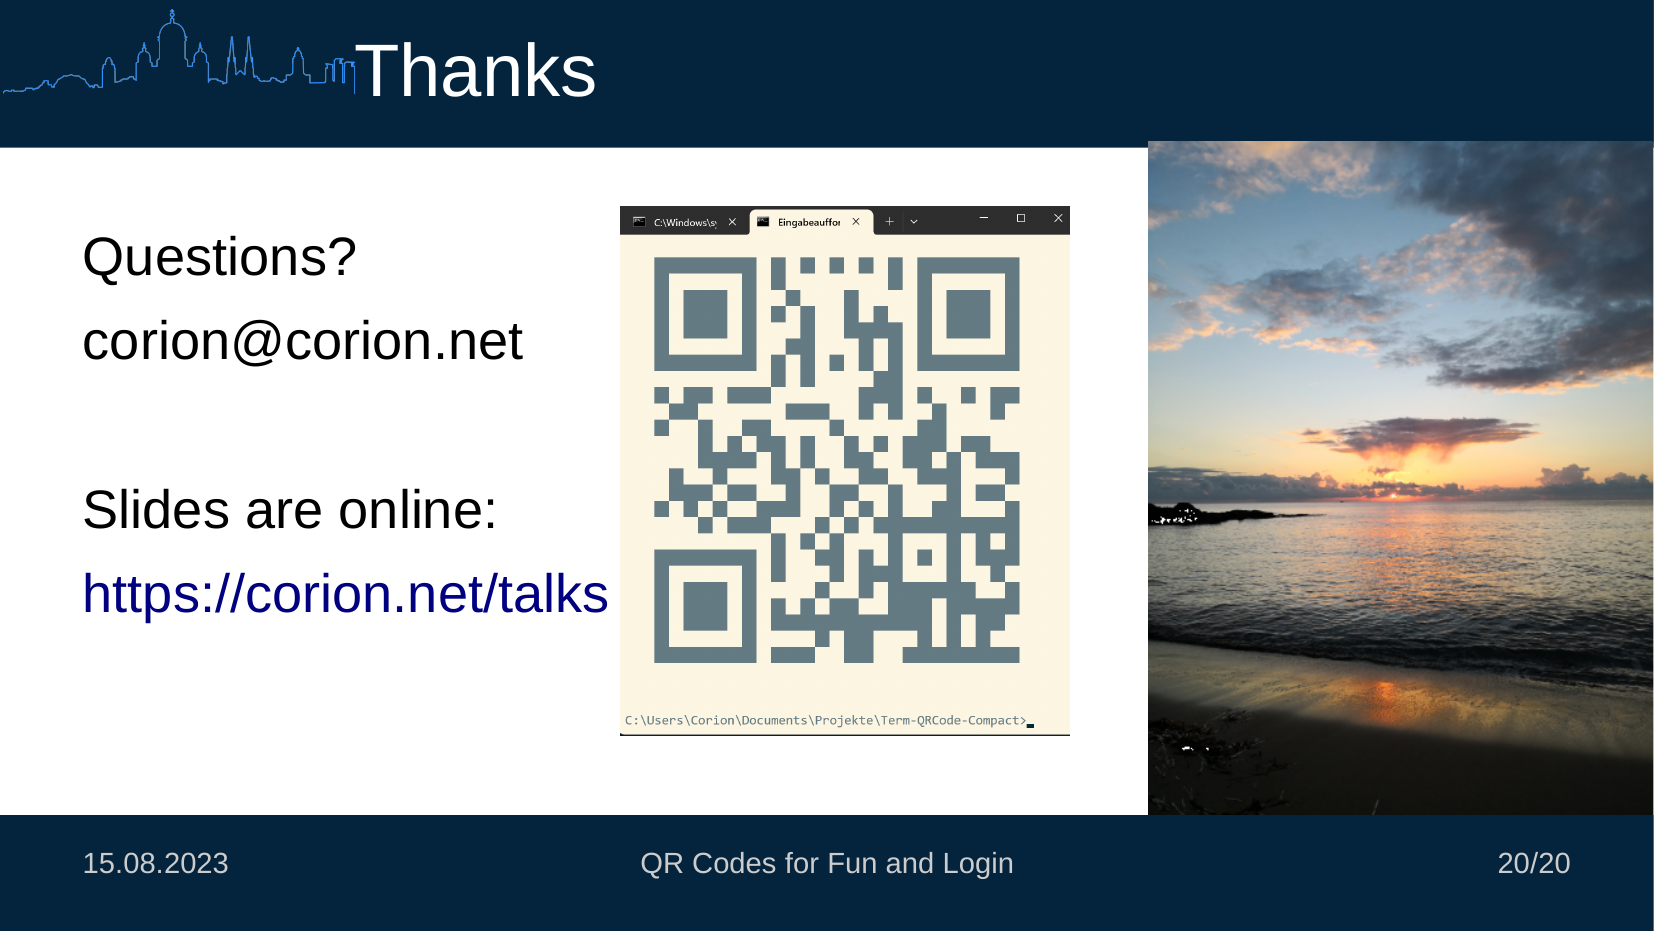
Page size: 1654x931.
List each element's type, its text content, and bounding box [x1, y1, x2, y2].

picture [620, 206, 1070, 737]
list Questions? corion@corion.net Slides are online: https://corion.net/talks [82, 141, 809, 815]
title Thanks [354, 5, 1654, 136]
picture [3, 9, 354, 94]
picture [1148, 141, 1654, 815]
